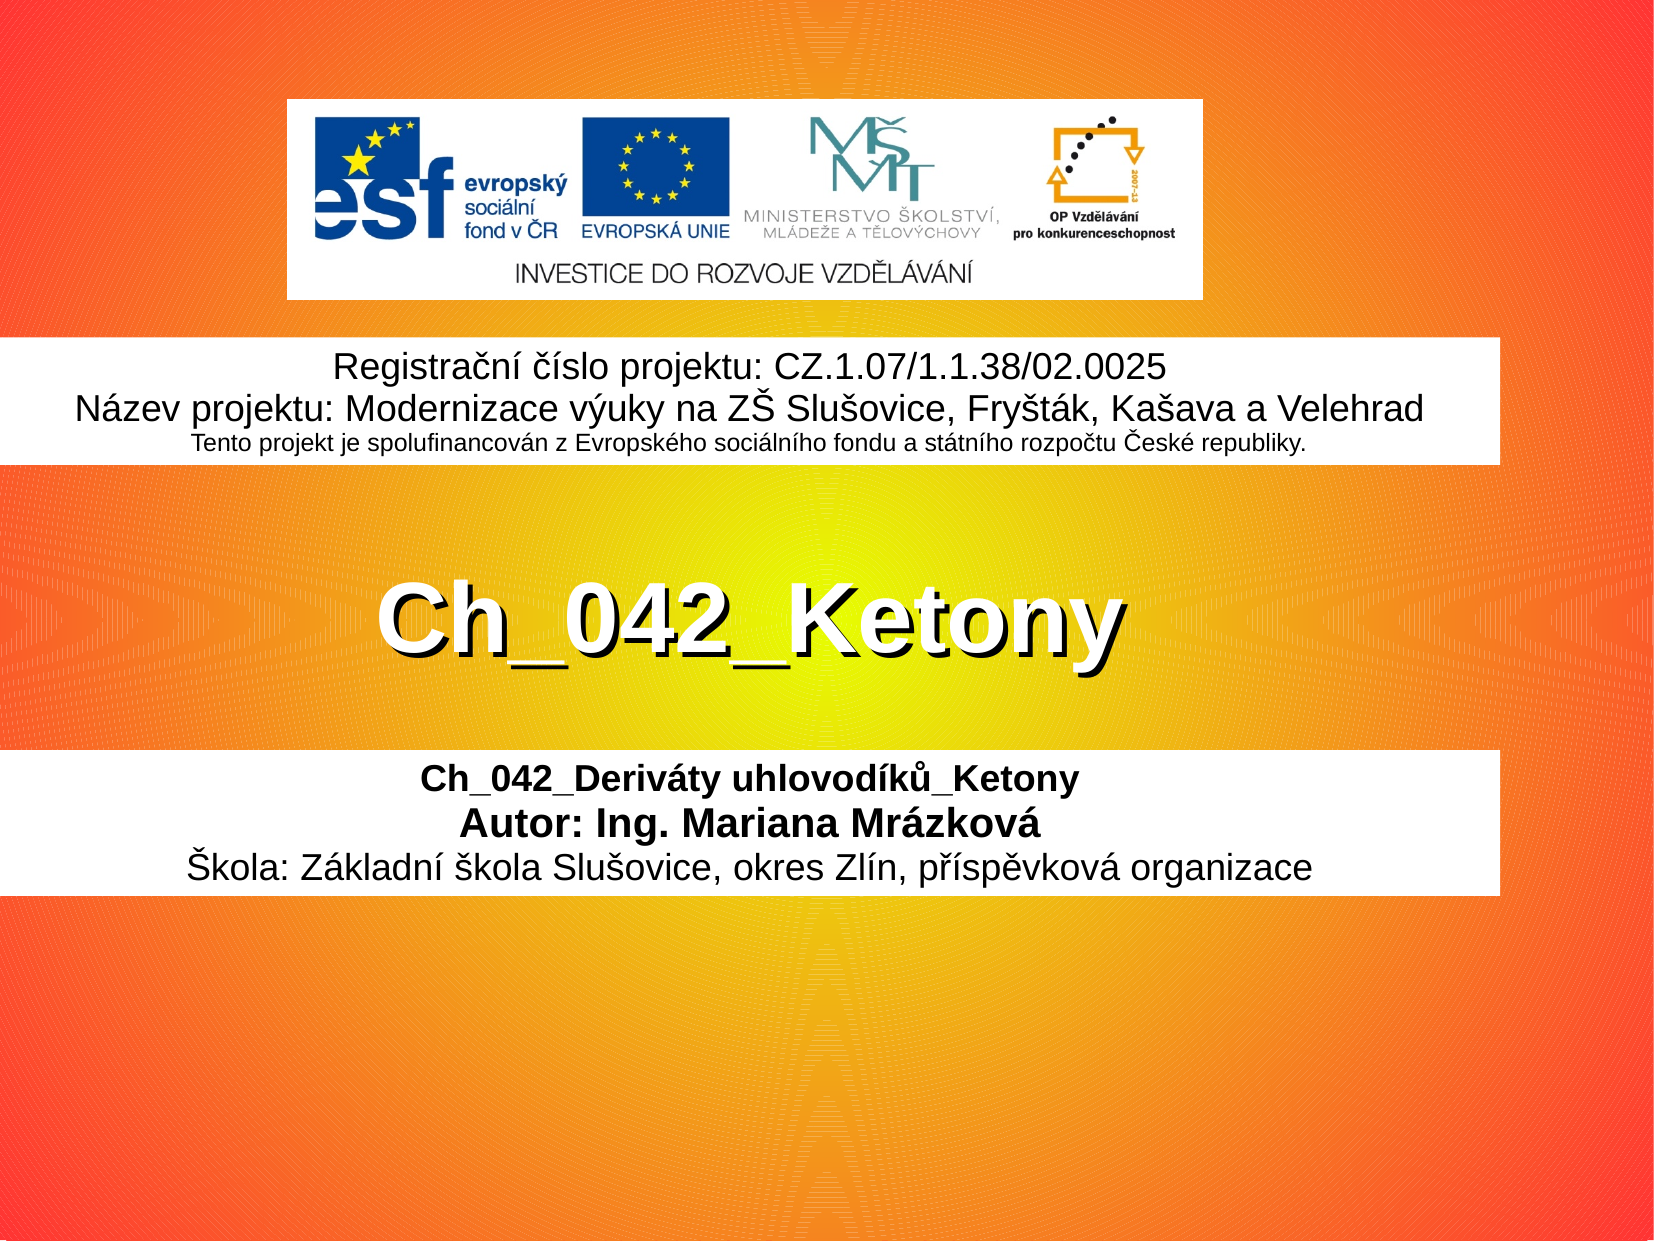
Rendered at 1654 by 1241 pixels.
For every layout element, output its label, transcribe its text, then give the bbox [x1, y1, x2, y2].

picture [287, 99, 1203, 300]
title Ch_042_Ketony [112, 537, 1388, 688]
text_box Registrační číslo projektu: CZ.1.07/1.1.38/02.0025 Název projektu: Modernizace výuky na ZŠ Slušovice, Fryšták, Kašava a Velehrad Tento projekt je spolufinancován z Evropského sociálního fondu a státního rozpočtu České republiky. [0, 337, 1501, 465]
text_box Ch_042_Deriváty uhlovodíků_Ketony Autor: Ing. Mariana Mrázková Škola: Základní škola Slušovice, okres Zlín, příspěvková organizace [0, 750, 1501, 896]
